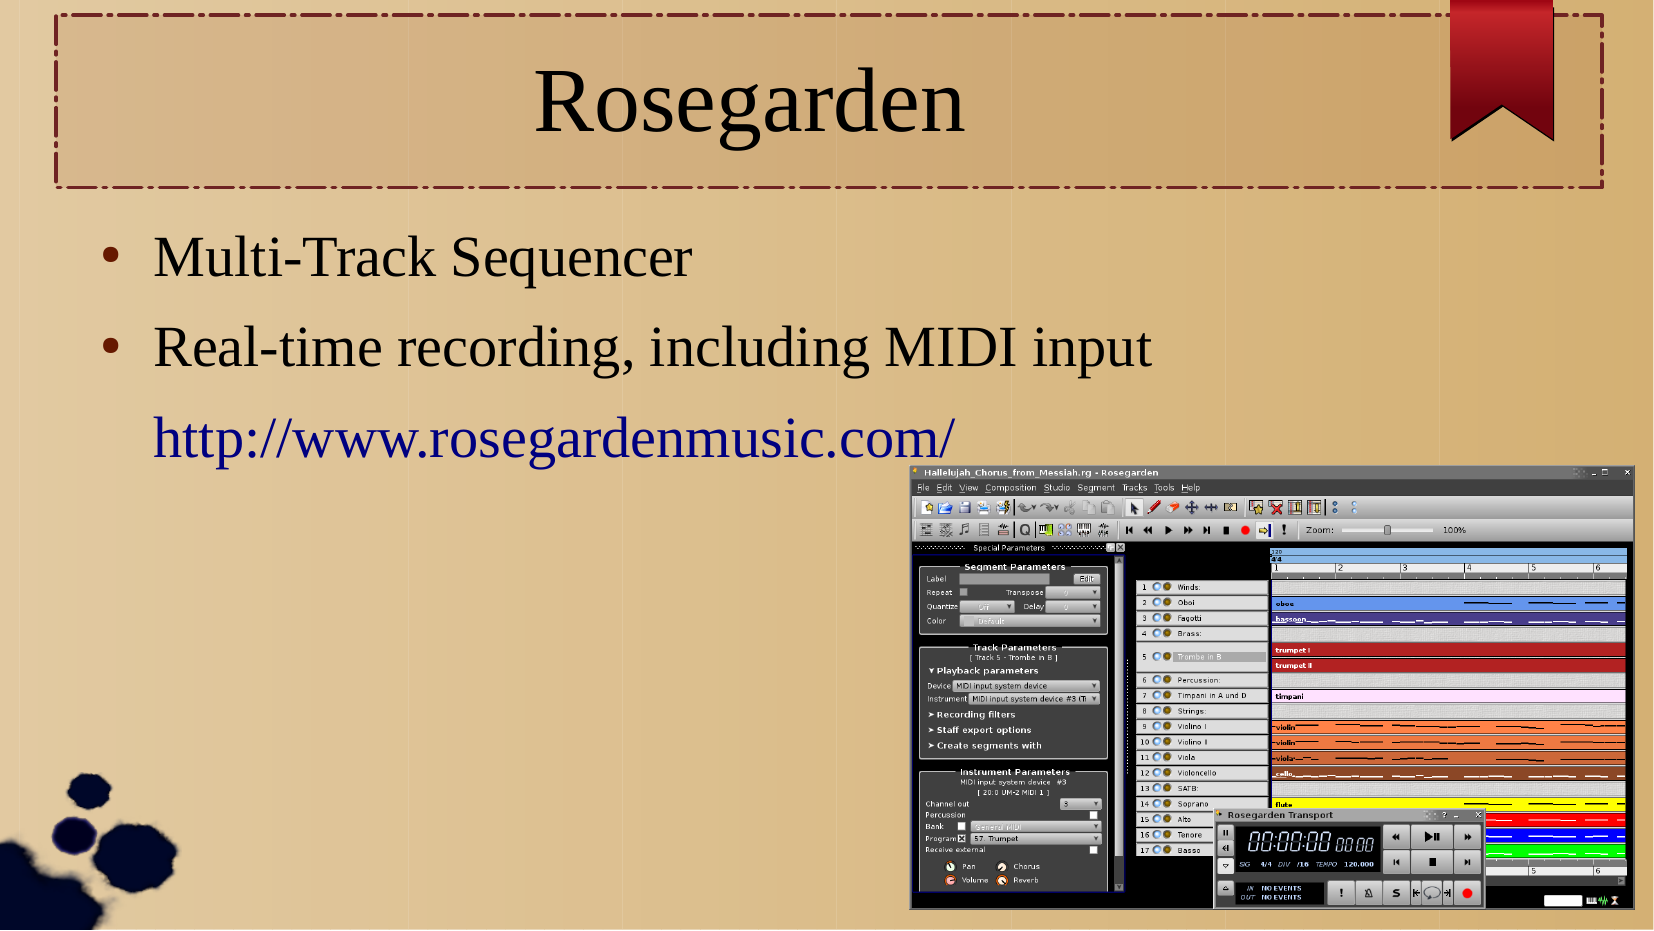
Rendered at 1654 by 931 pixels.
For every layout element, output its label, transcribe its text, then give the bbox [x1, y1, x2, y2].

list Multi-Track Sequencer Real-time recording, including MIDI input http://www.rosegardenmusic.com/ [82, 224, 1571, 764]
picture [909, 465, 1635, 910]
title Rosegarden [59, 11, 1441, 189]
